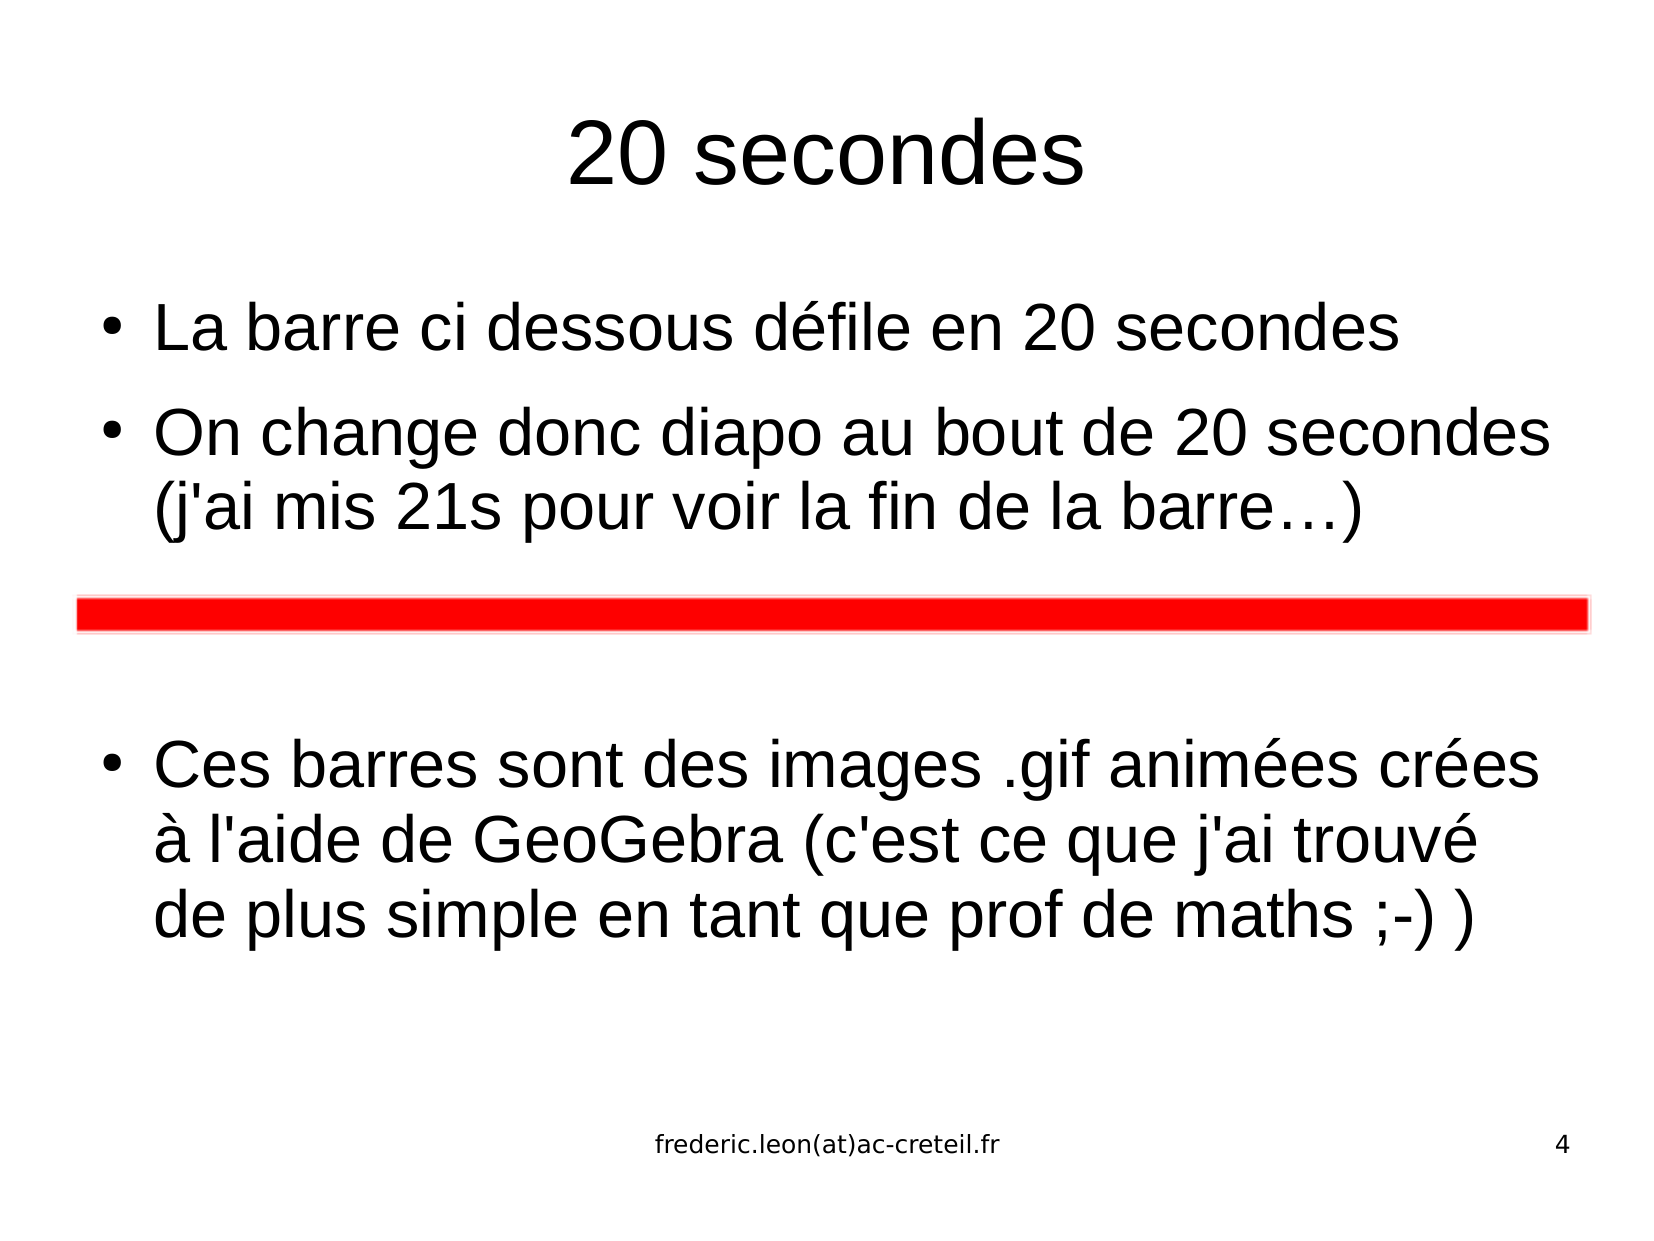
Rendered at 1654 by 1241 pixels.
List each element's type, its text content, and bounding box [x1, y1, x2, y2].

list Ces barres sont des images .gif animées crées à l'aide de GeoGebra (c'est ce que j'ai trouvé de plus simple en tant que prof de maths ;-) ) [82, 727, 1571, 1016]
title 20 secondes [82, 49, 1571, 257]
list La barre ci dessous défile en 20 secondes On change donc diapo au bout de 20 secondes (j'ai mis 21s pour voir la fin de la barre…) [82, 290, 1571, 579]
picture [71, 590, 1595, 638]
